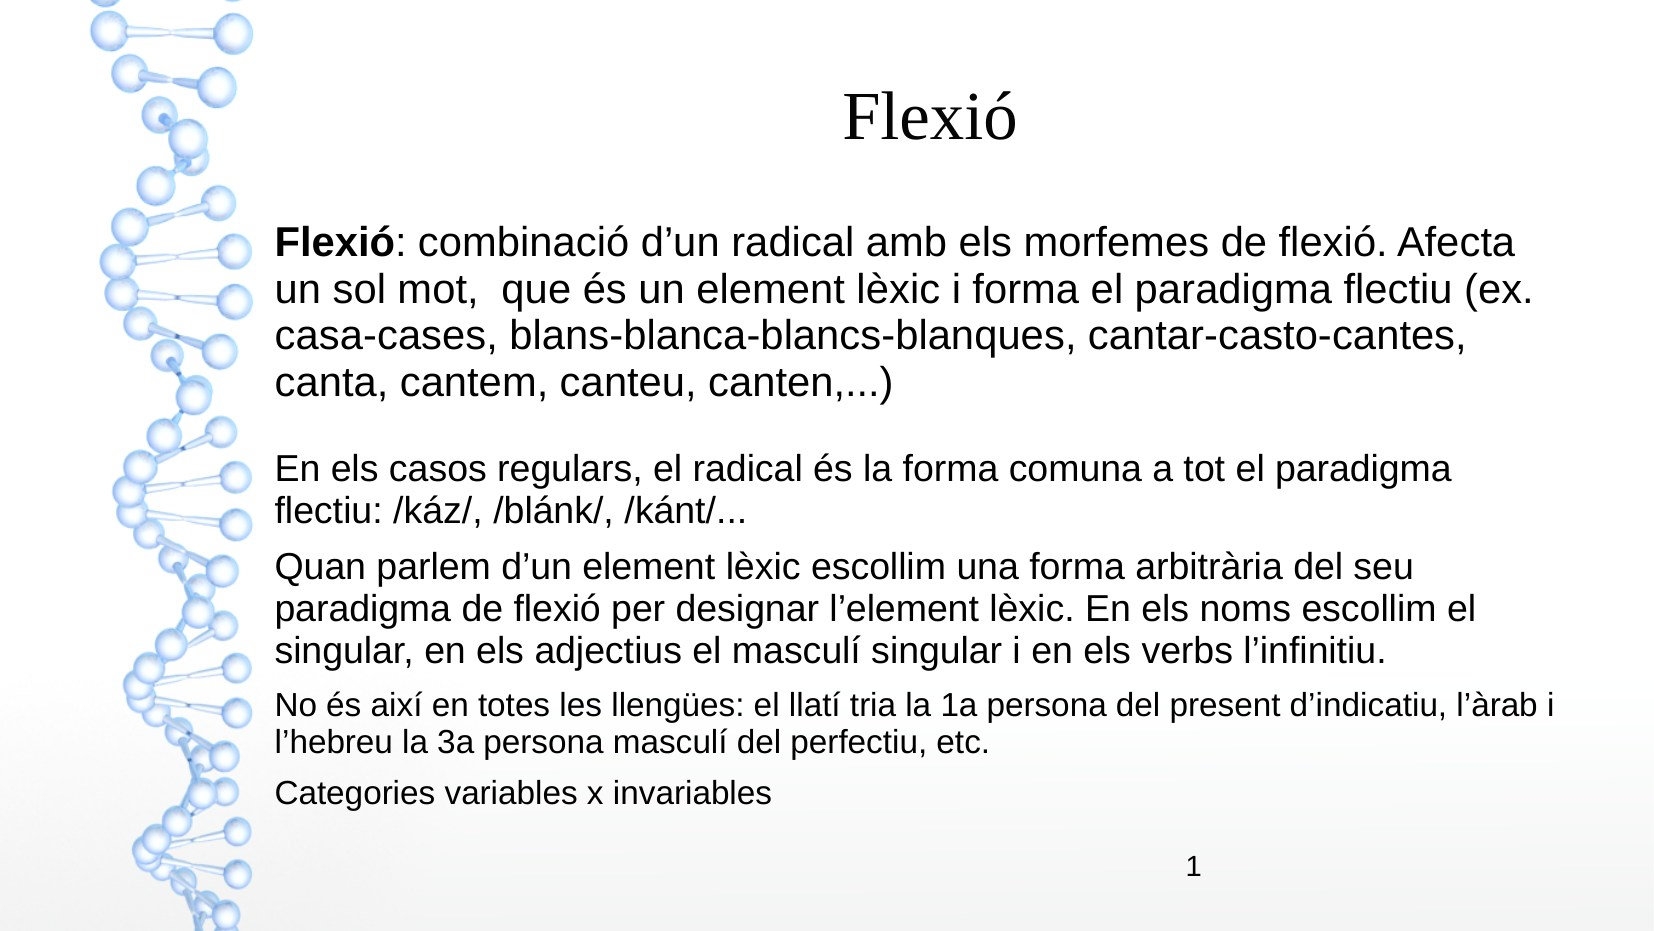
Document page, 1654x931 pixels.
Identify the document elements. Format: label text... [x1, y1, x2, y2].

picture [0, 0, 1654, 931]
text_box Flexió: combinació d’un radical amb els morfemes de flexió. Afecta un sol mot, que és un element lèxic i forma el paradigma flectiu (ex. casa-cases, blans-blanca-blancs-blanques, cantar-casto-cantes, canta, cantem, canteu, canten,...) En els casos regulars, el radical és la forma comuna a tot el paradigma flectiu: /káz/, /blánk/, /kánt/... Quan parlem d’un element lèxic escollim una forma arbitrària del seu paradigma de flexió per designar l’element lèxic. En els noms escollim el singular, en els adjectius el masculí singular i en els verbs l’infinitiu. No és així en totes les llengües: el llatí tria la 1a persona del present d’indicatiu, l’àrab i l’hebreu la 3a persona masculí del perfectiu, etc. Categories variables x invariables [259, 150, 1583, 827]
text_box <číslo> [1185, 847, 1571, 912]
title Flexió [265, 35, 1595, 189]
